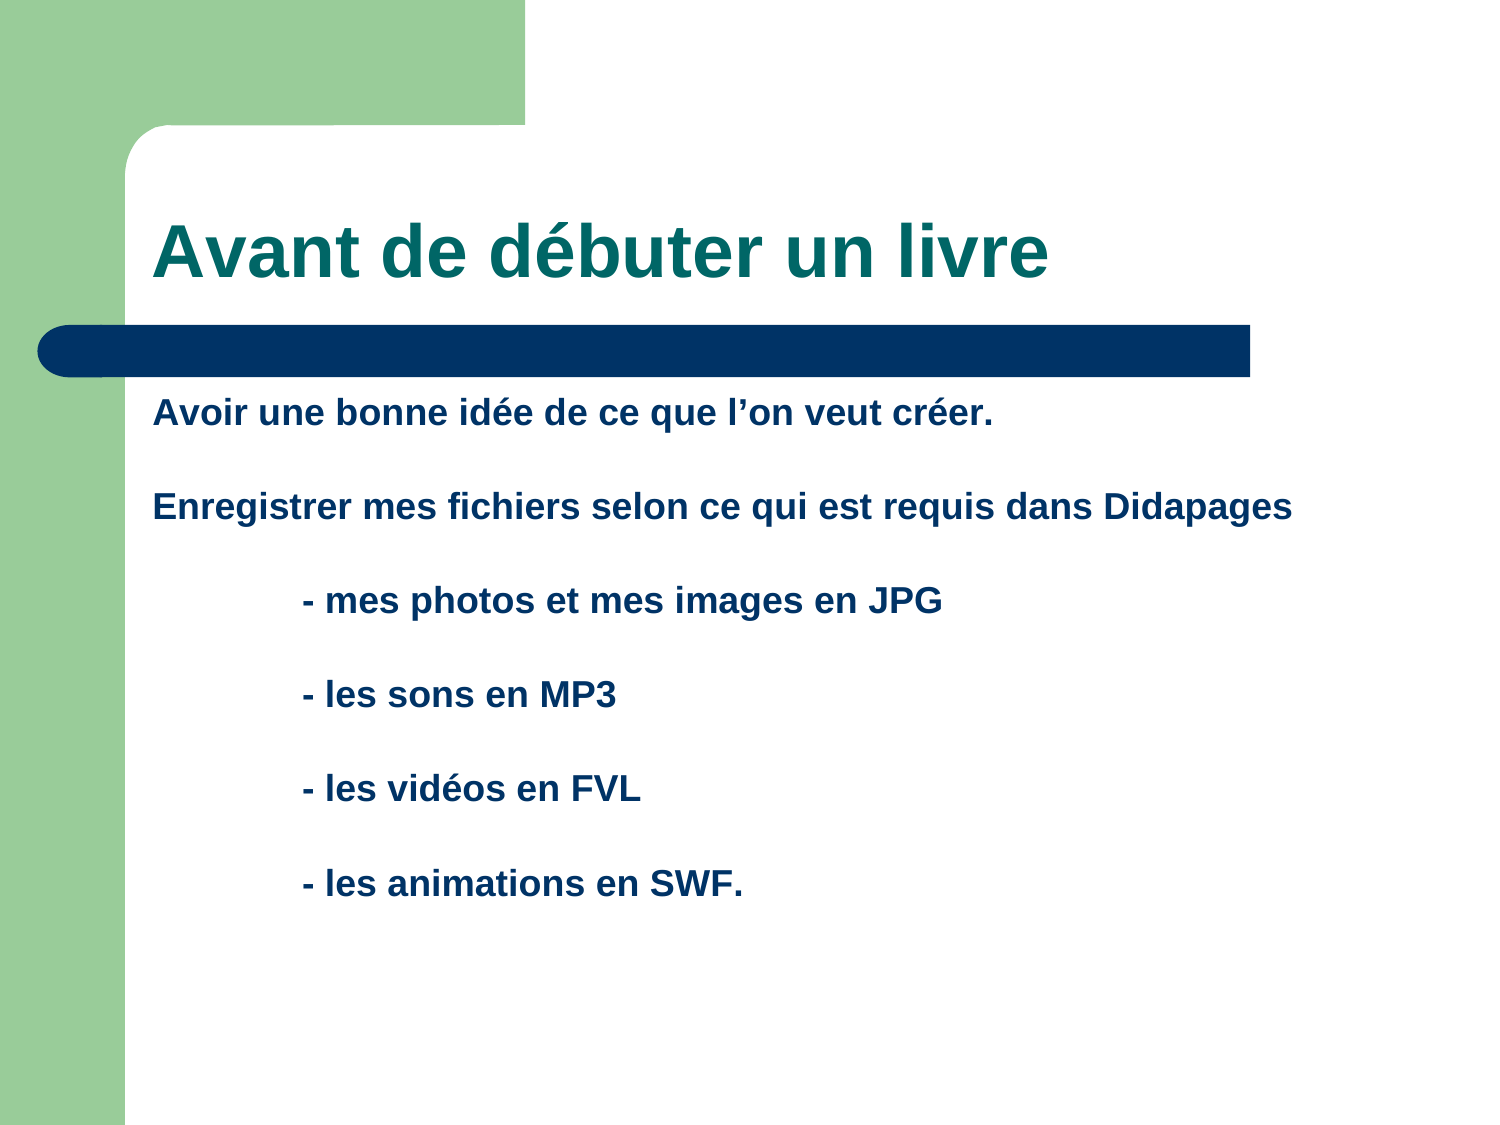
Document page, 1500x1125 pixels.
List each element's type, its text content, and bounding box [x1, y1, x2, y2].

list Avoir une bonne idée de ce que l’on veut créer. Enregistrer mes fichiers selon ce qui est requis dans Didapages - mes photos et mes images en JPG - les sons en MP3 - les vidéos en FVL - les animations en SWF. [137, 387, 1400, 999]
title Avant de débuter un livre [136, 136, 1414, 301]
